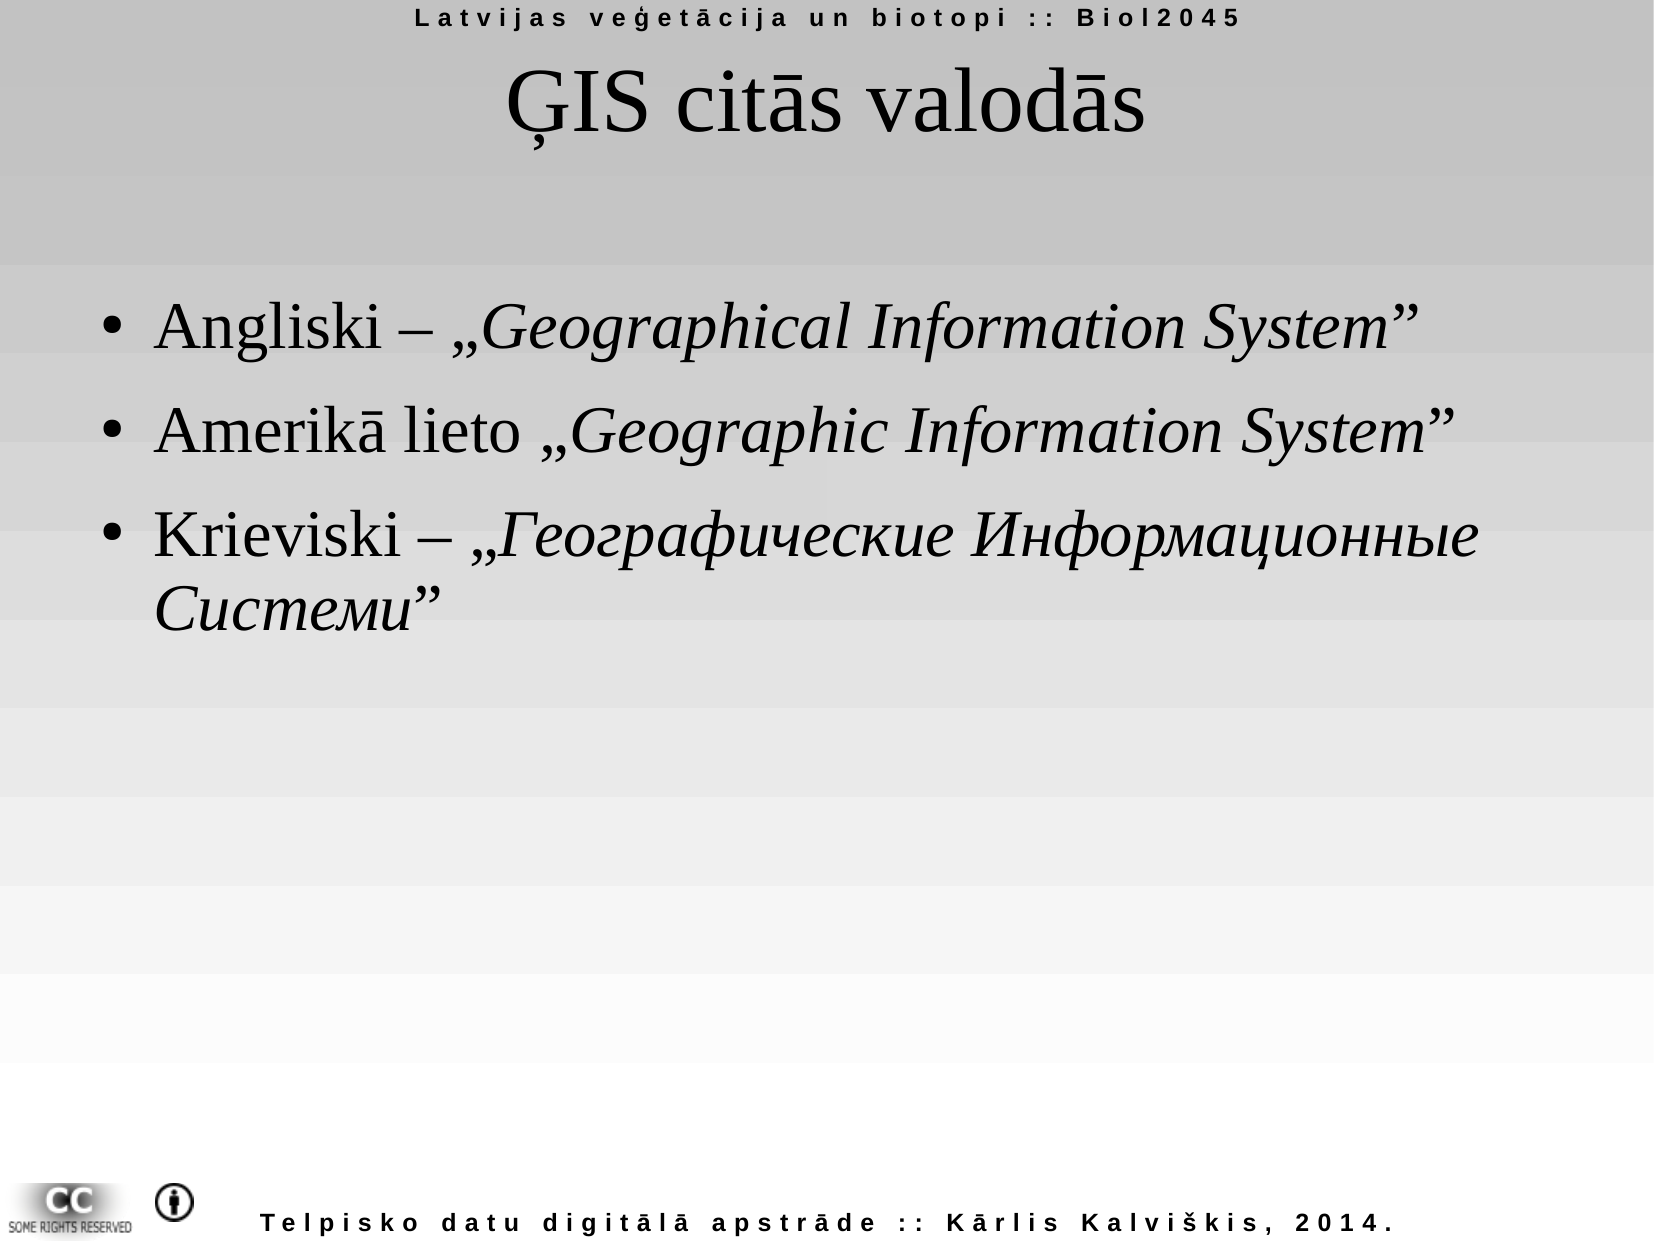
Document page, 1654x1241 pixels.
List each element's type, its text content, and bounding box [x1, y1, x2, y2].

picture [0, 0, 1654, 1241]
title ĢIS citās valodās [29, 49, 1625, 296]
list Angliski – „Geographical Information System” Amerikā lieto „Geographic Information System” Krieviski – „Географические Информационные Системи” [82, 289, 1571, 1113]
